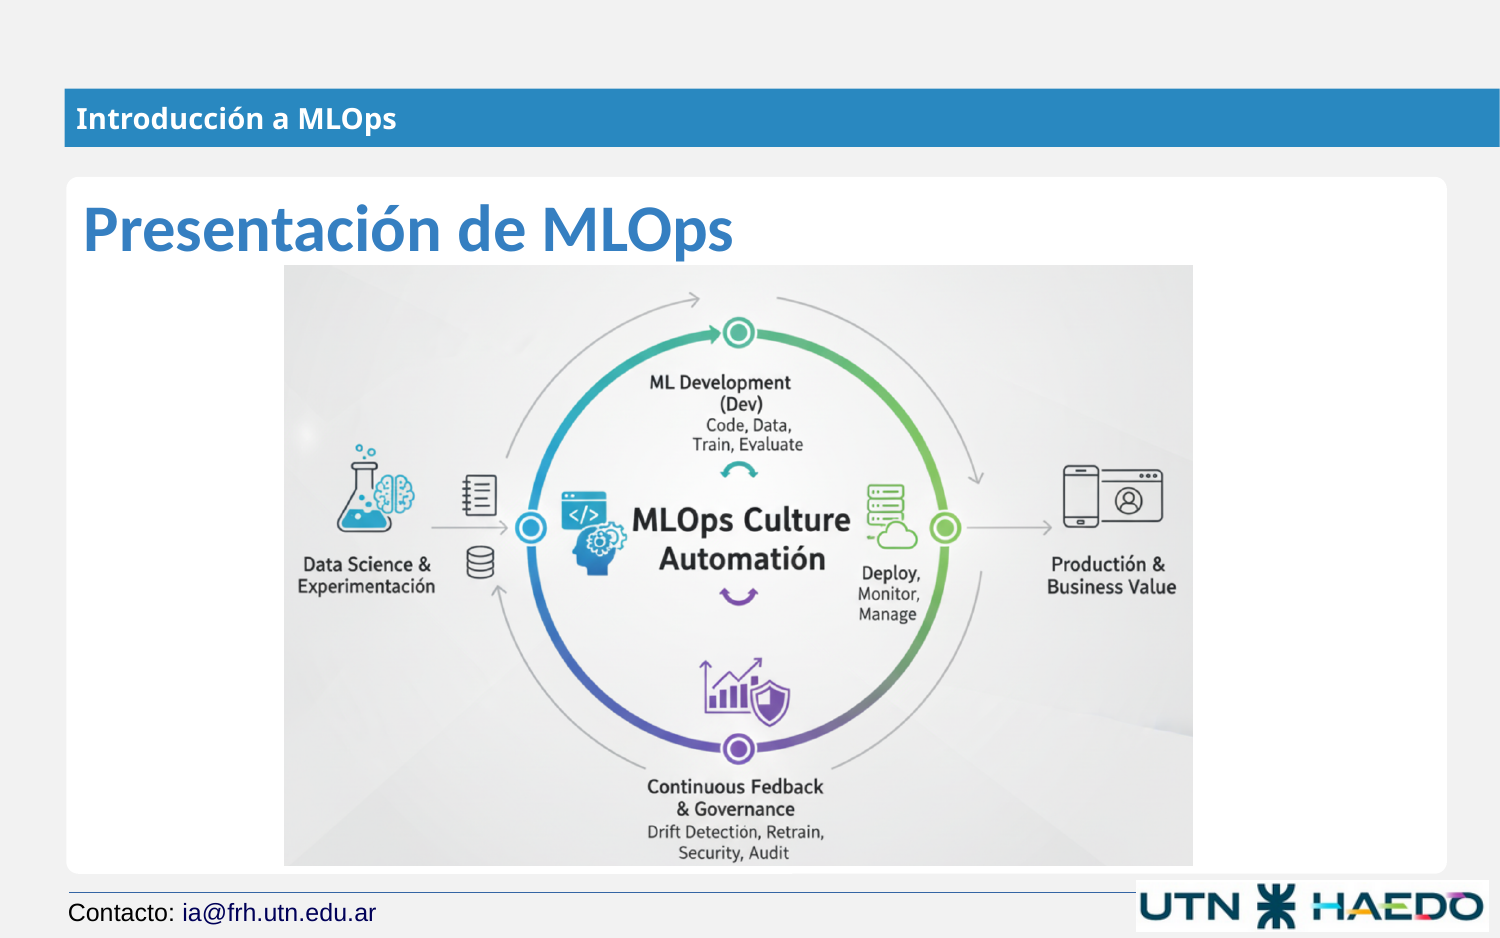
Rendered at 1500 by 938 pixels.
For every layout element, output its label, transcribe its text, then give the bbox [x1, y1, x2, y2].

text_box Presentación de MLOps [68, 177, 1465, 874]
text_box Introducción a MLOps [64, 88, 1500, 147]
picture [284, 265, 1193, 866]
picture [1136, 880, 1489, 932]
